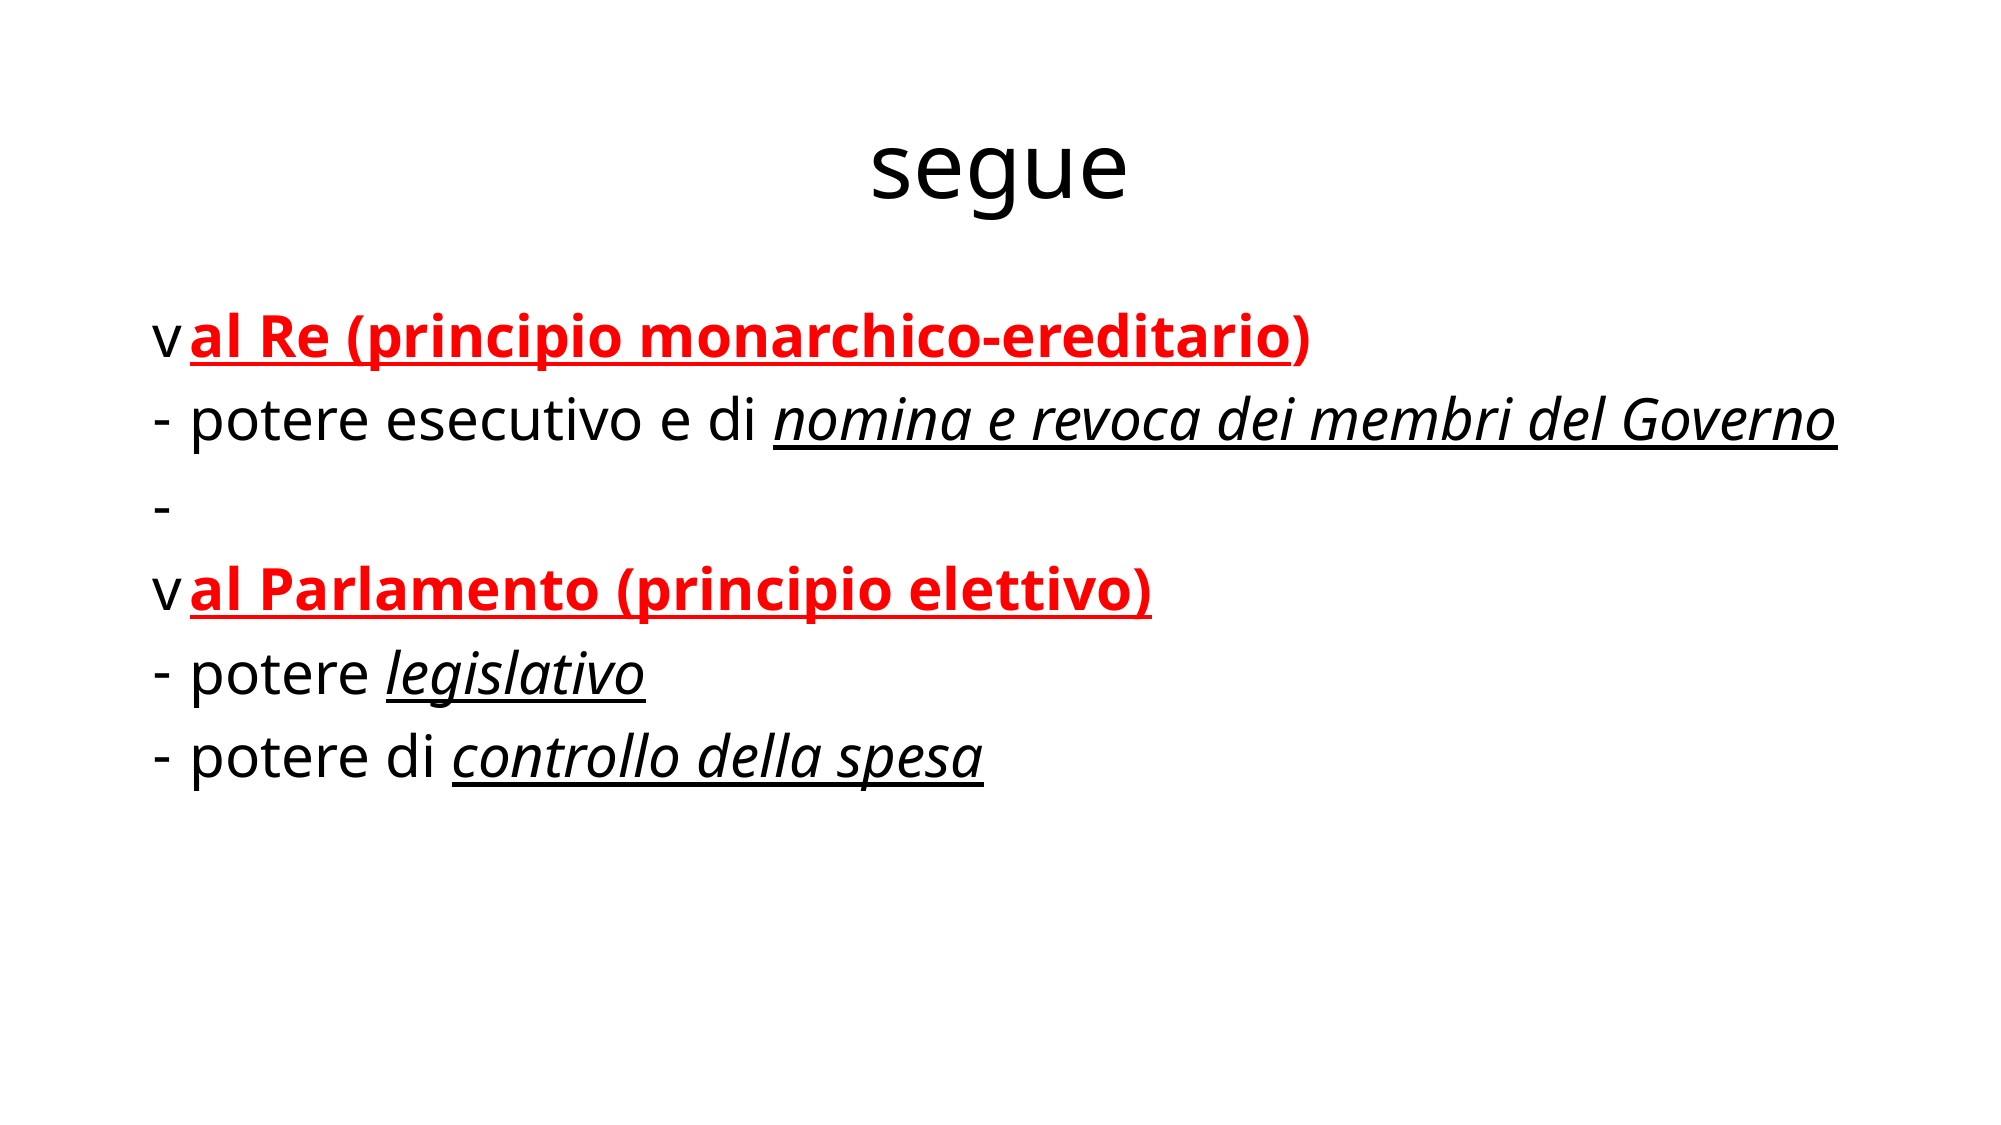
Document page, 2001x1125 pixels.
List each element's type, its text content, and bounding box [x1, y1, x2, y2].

title segue [137, 59, 1863, 278]
list al Re (principio monarchico-ereditario) potere esecutivo e di nomina e revoca dei membri del Governo al Parlamento (principio elettivo) potere legislativo potere di controllo della spesa [137, 299, 1863, 1014]
